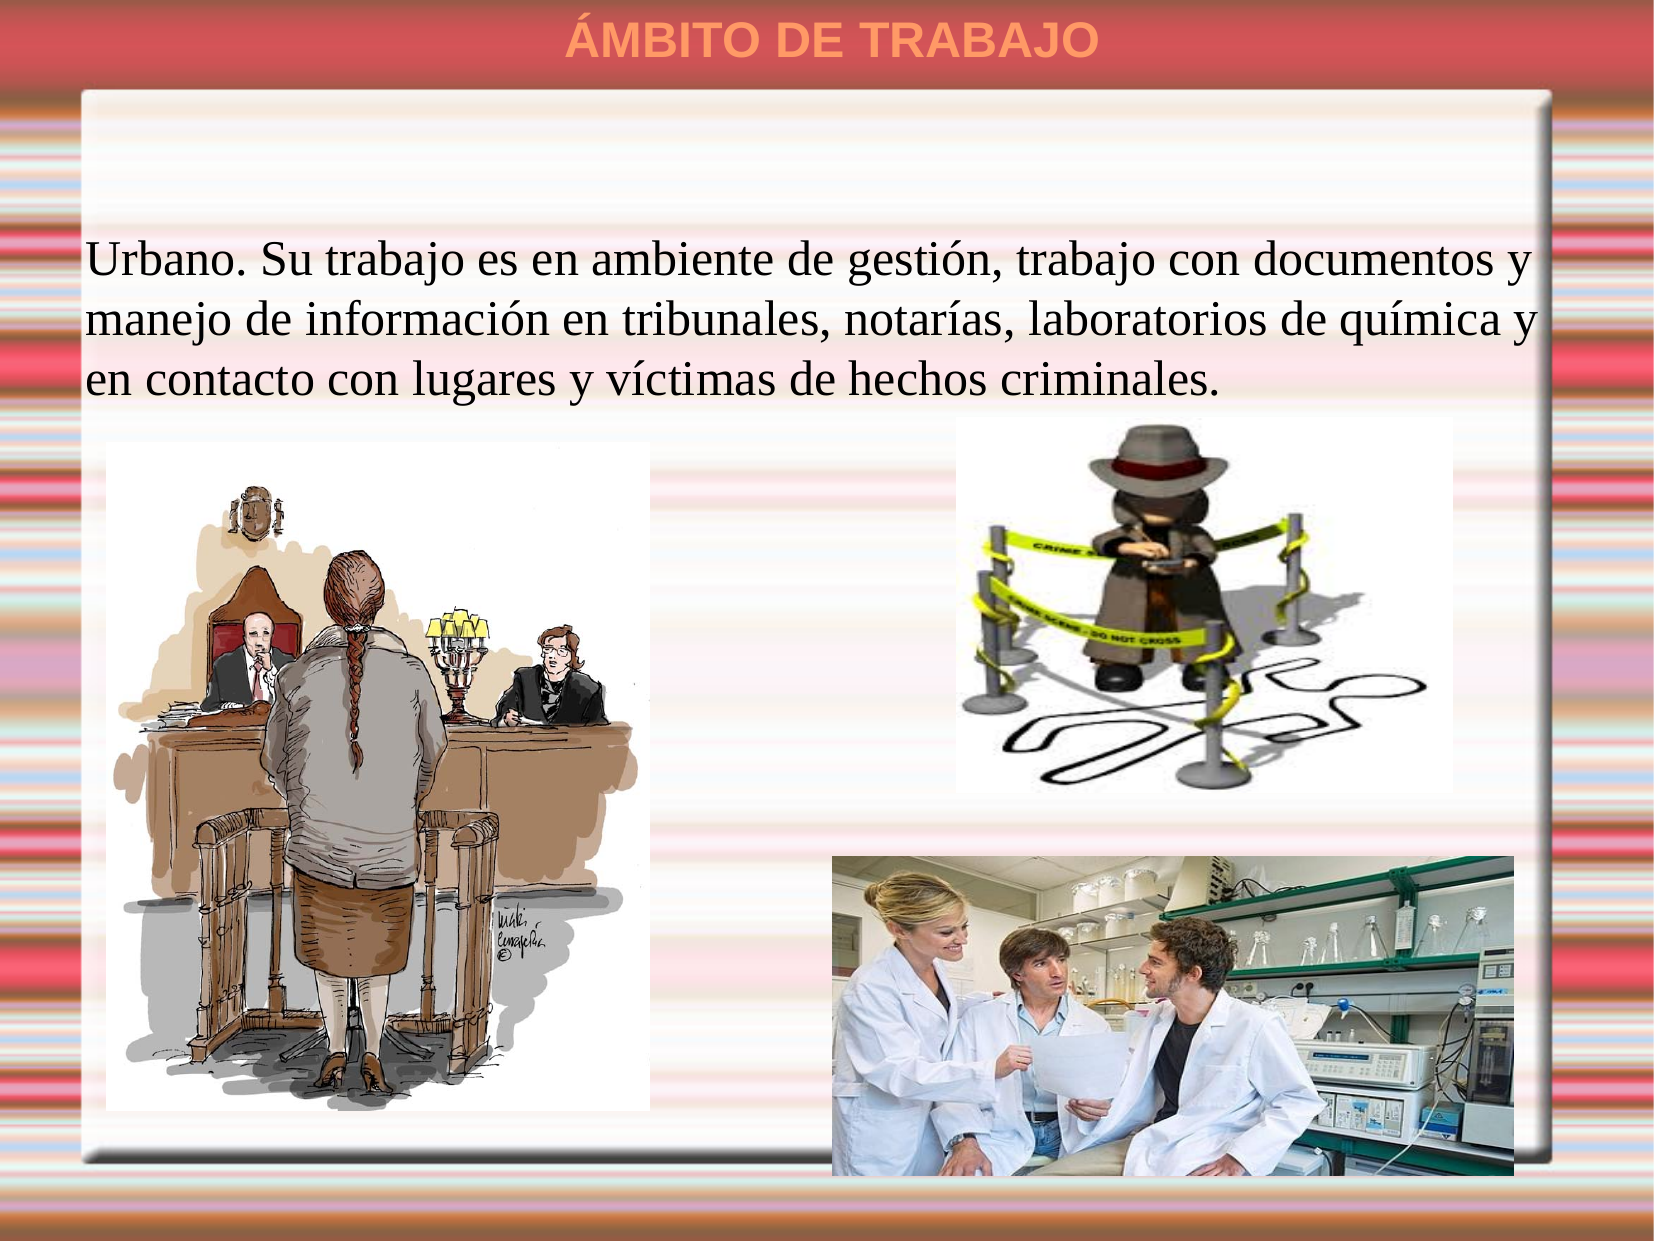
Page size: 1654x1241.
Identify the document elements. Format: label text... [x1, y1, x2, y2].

text_box Urbano. Su trabajo es en ambiente de gestión, trabajo con documentos y manejo de información en tribunales, notarías, laboratorios de química y en contacto con lugares y víctimas de hechos criminales. [70, 218, 1595, 414]
picture [0, 0, 1654, 1241]
title ÁMBITO DE TRABAJO [88, 0, 1577, 207]
